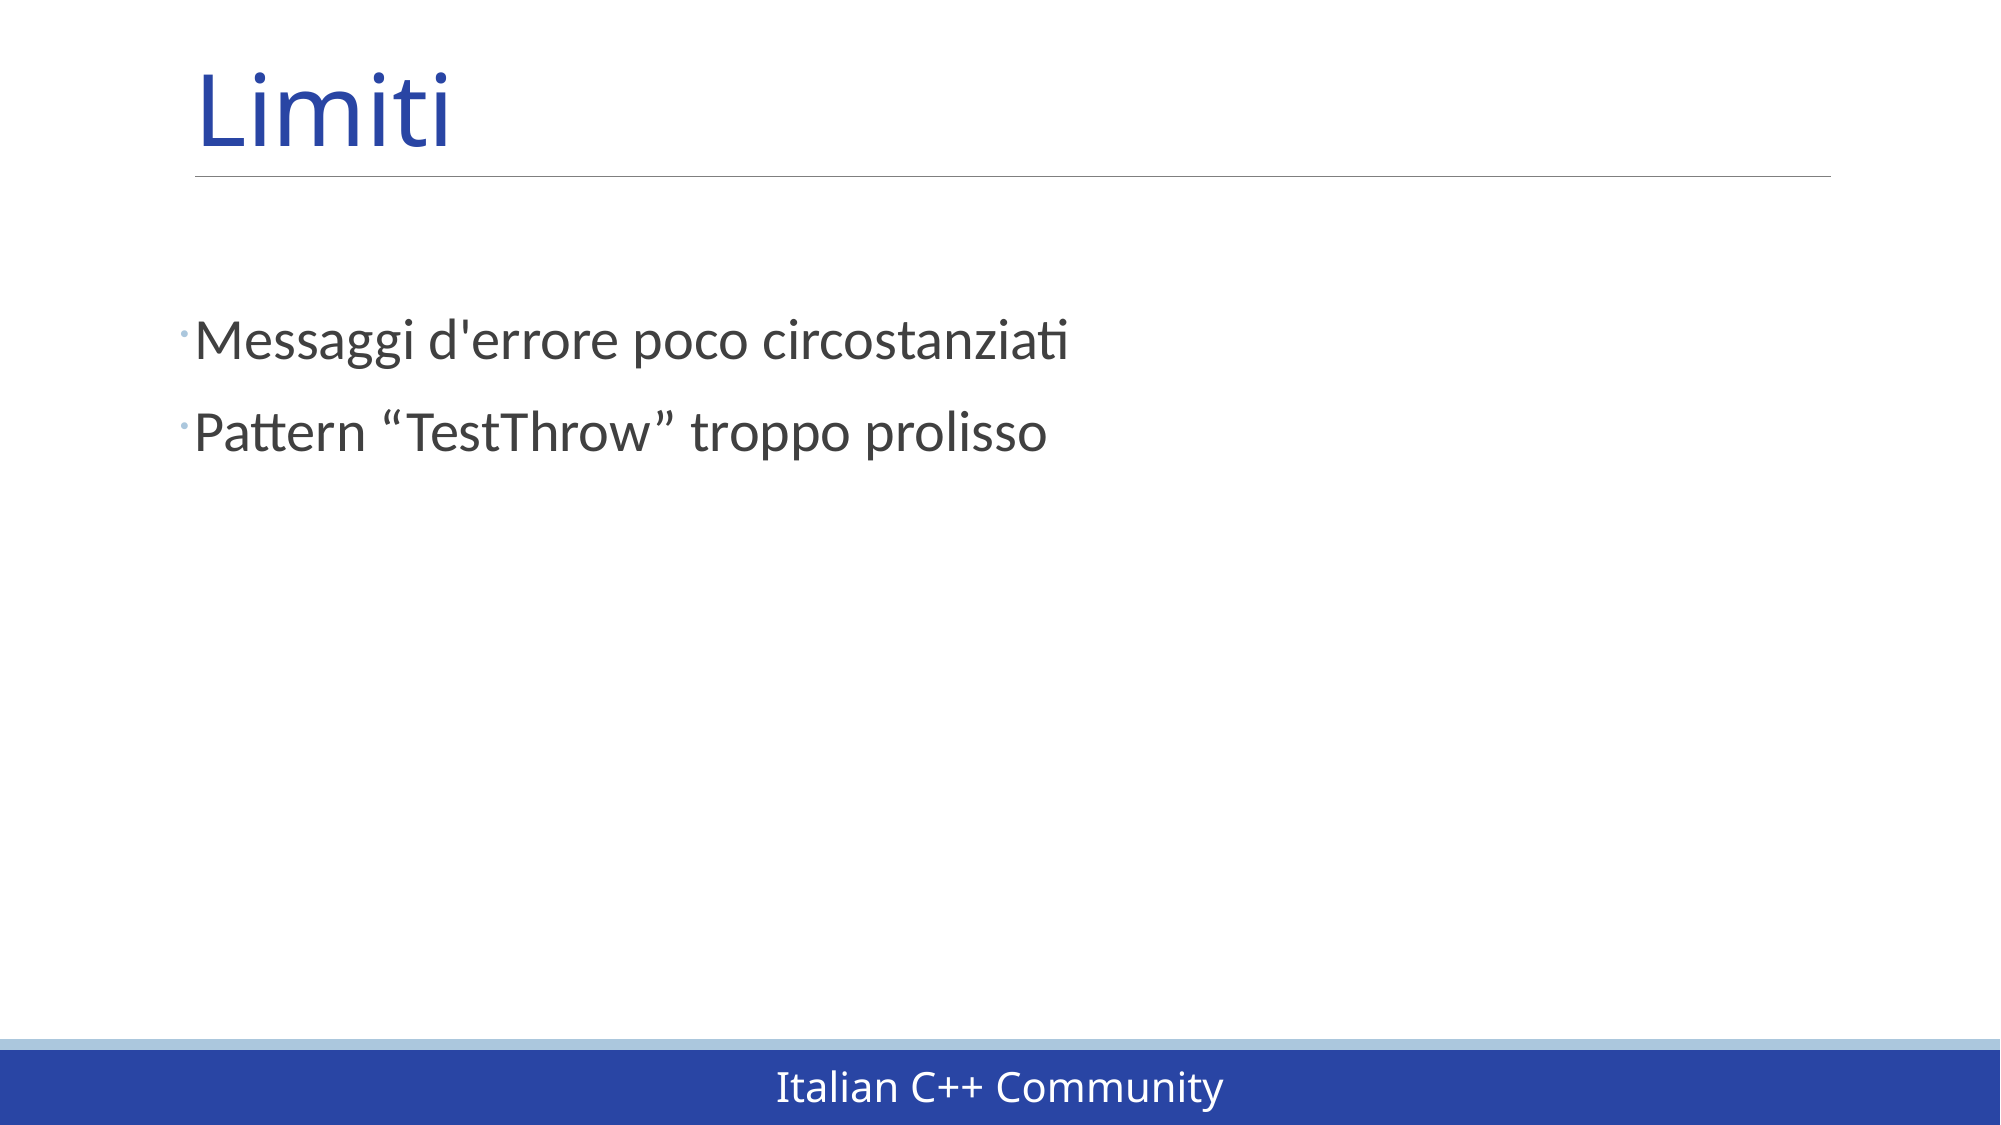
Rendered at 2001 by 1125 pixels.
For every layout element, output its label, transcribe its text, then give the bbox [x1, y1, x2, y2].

list Messaggi d'errore poco circostanziati Pattern “TestThrow” troppo prolisso [179, 202, 1830, 1011]
title Limiti [179, 2, 1830, 175]
